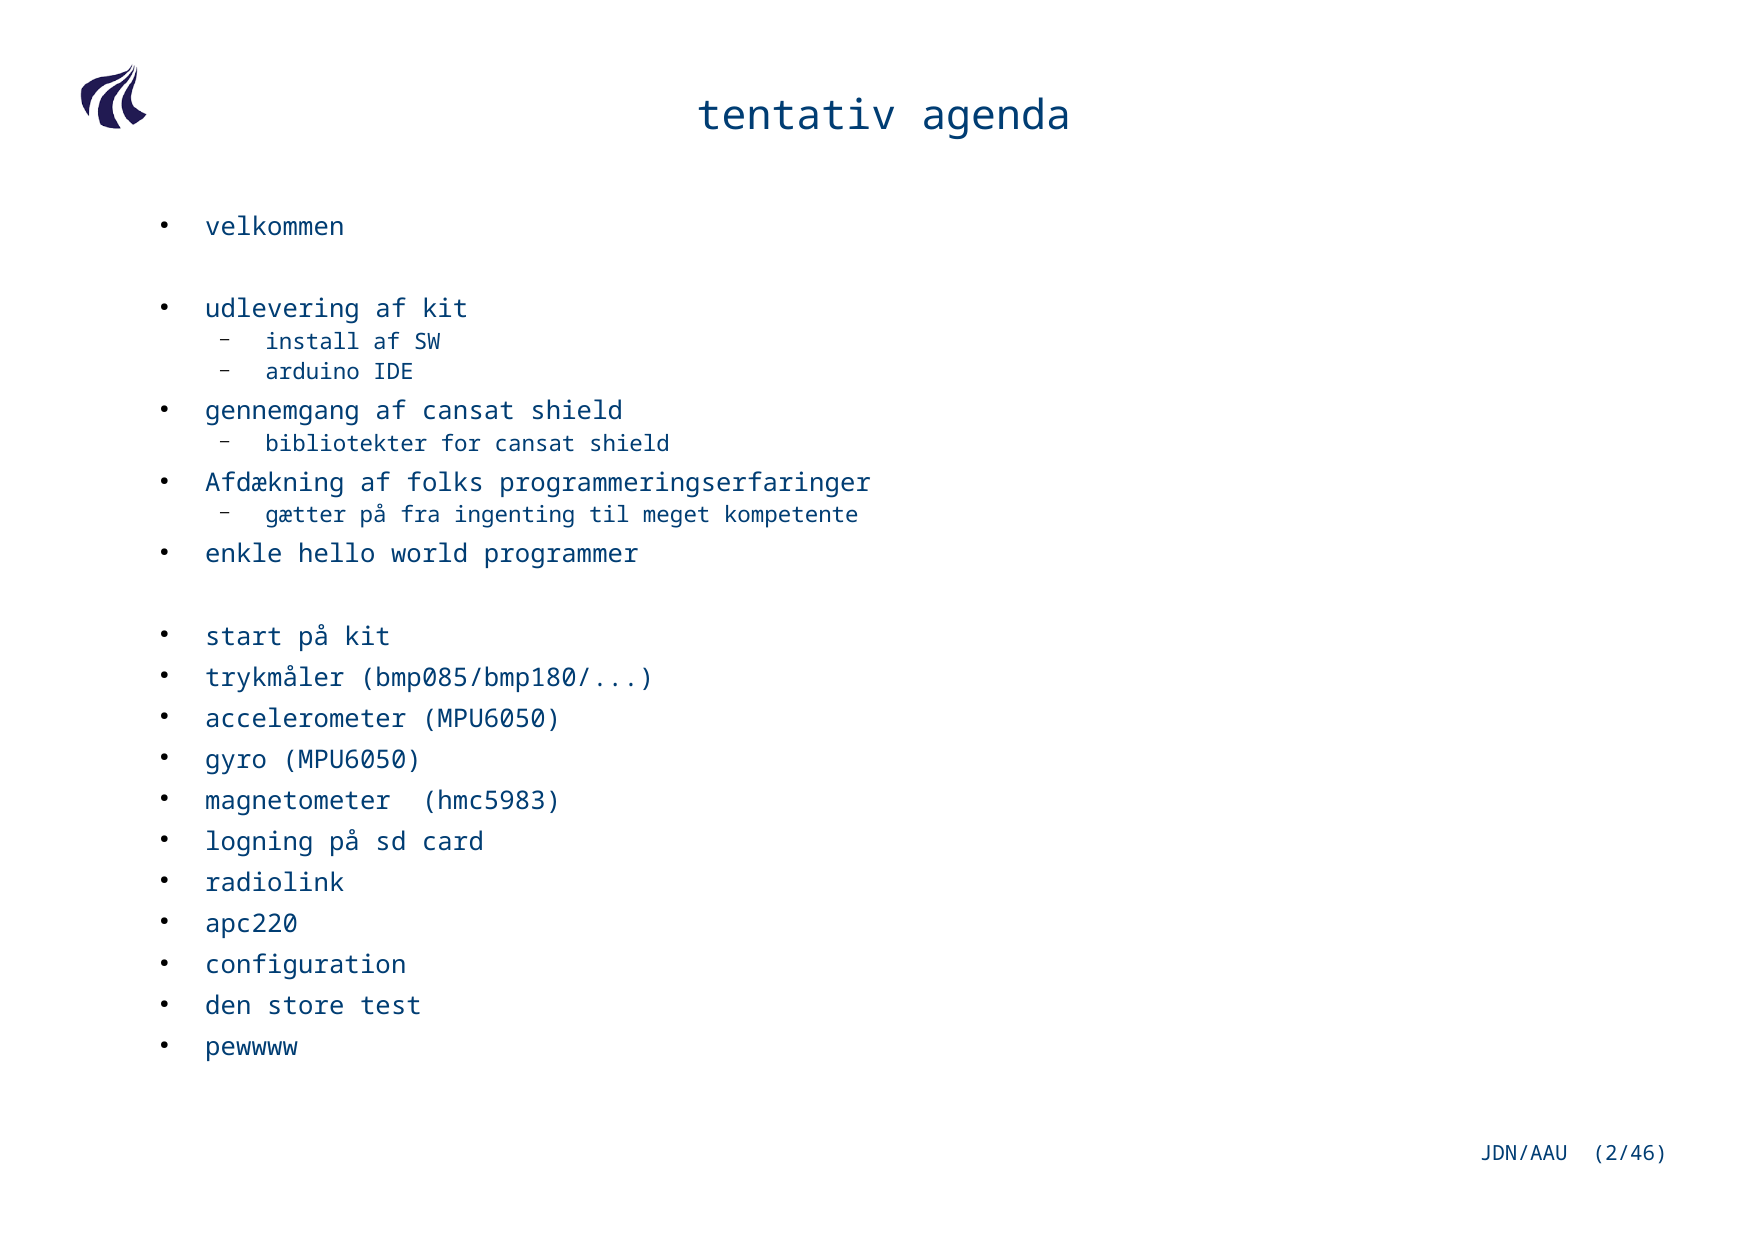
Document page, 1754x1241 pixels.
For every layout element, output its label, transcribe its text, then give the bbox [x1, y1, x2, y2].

picture [76, 60, 151, 131]
list velkommen udlevering af kit install af SW arduino IDE gennemgang af cansat shield bibliotekter for cansat shield Afdækning af folks programmeringserfaringer gætter på fra ingenting til meget kompetente enkle hello world programmer start på kit trykmåler (bmp085/bmp180/...) accelerometer (MPU6050) gyro (MPU6050) magnetometer (hmc5983) logning på sd card radiolink apc220 configuration den store test pewwww [144, 208, 1618, 1064]
title tentativ agenda [148, 72, 1621, 155]
